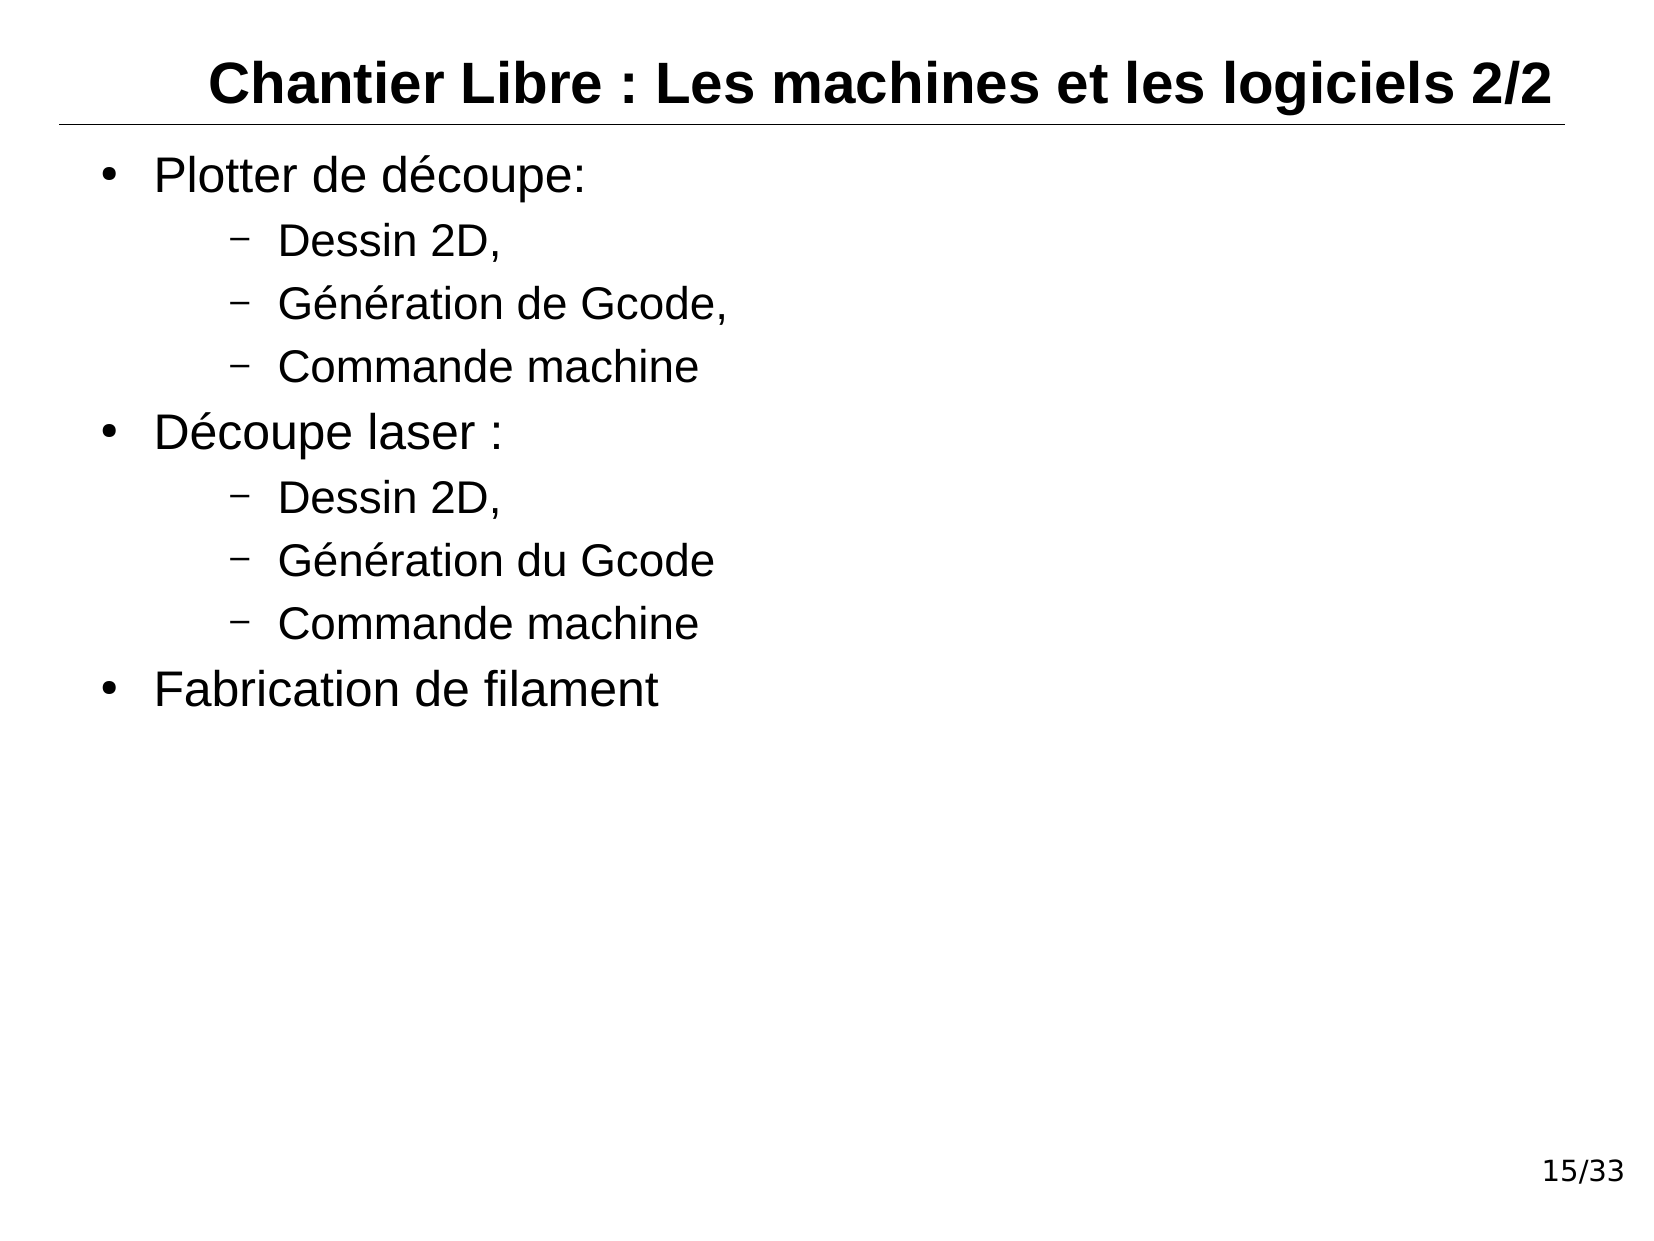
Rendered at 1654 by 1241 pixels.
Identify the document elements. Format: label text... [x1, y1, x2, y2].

list Plotter de découpe: Dessin 2D, Génération de Gcode, Commande machine Découpe laser : Dessin 2D, Génération du Gcode Commande machine Fabrication de filament [82, 147, 1571, 1109]
title Chantier Libre : Les machines et les logiciels 2/2 [59, 46, 1571, 122]
